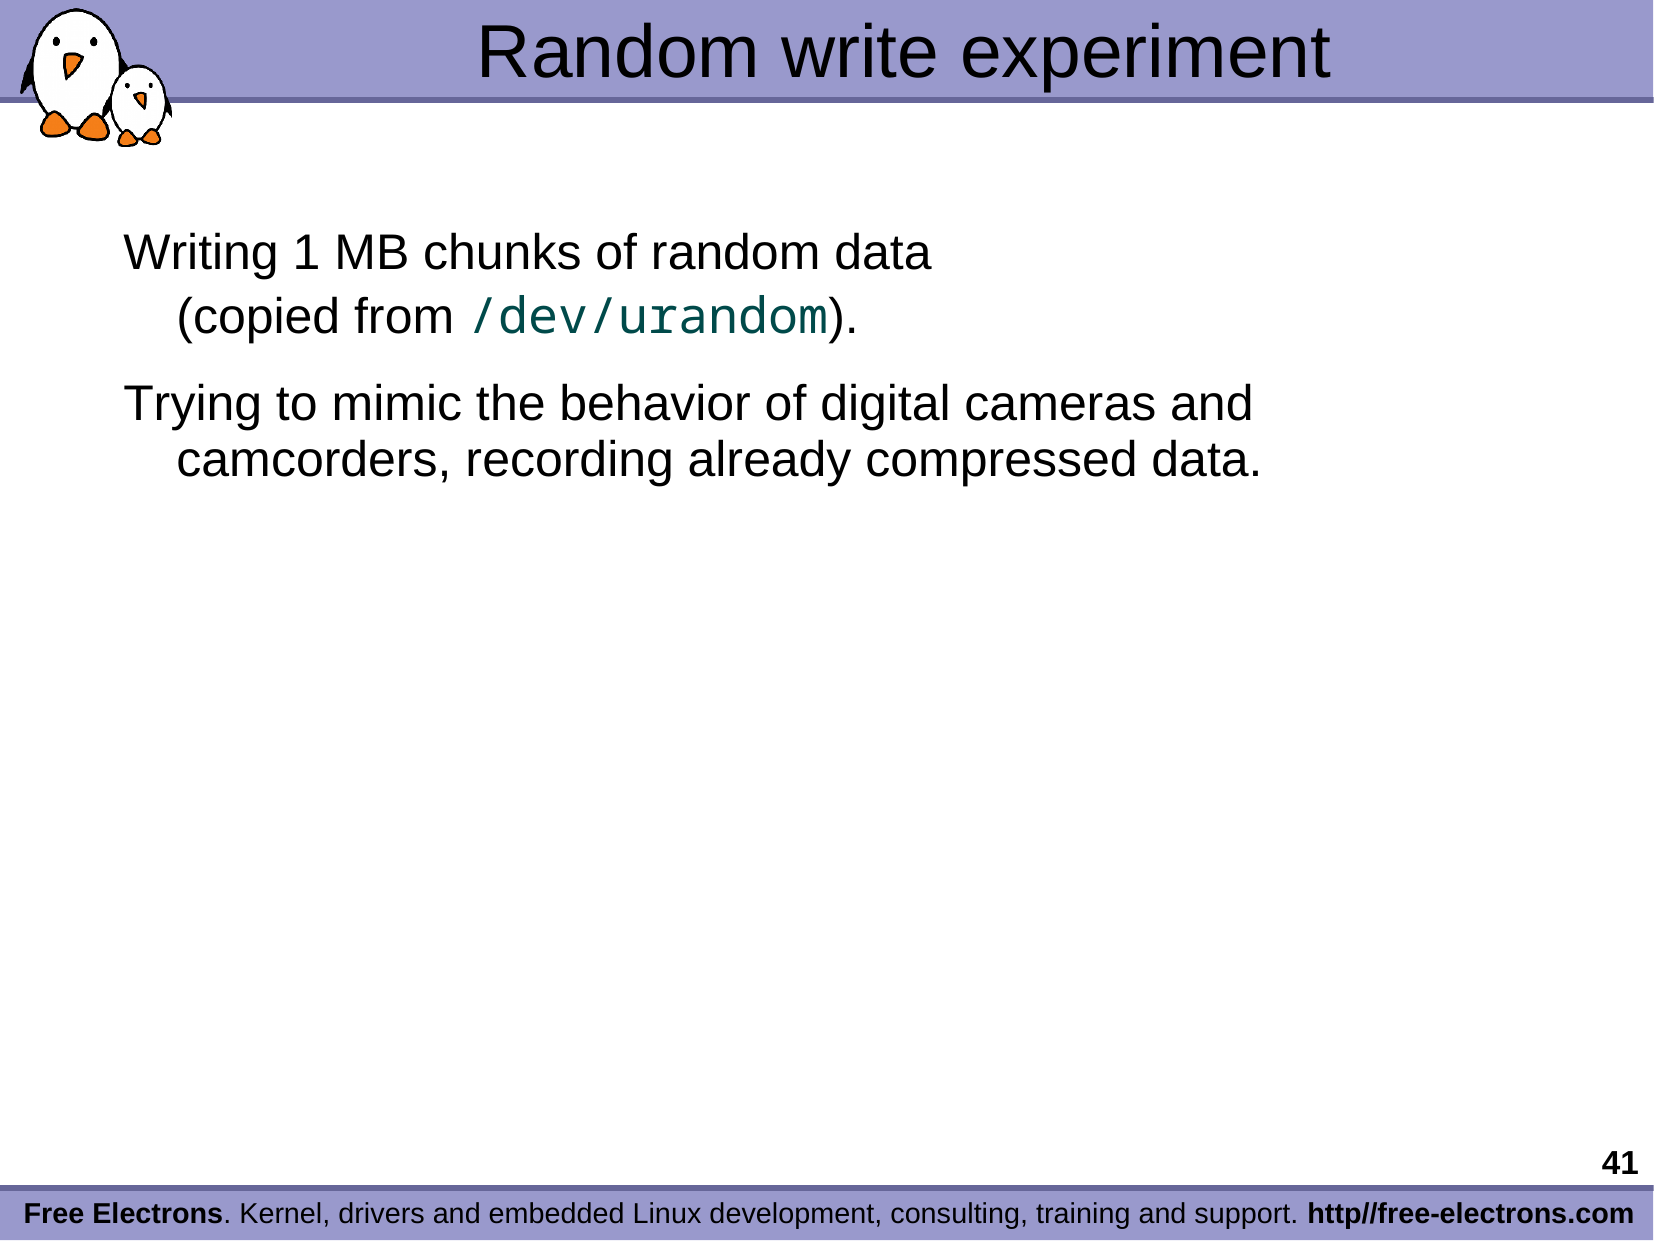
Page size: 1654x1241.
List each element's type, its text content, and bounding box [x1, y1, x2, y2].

list Writing 1 MB chunks of random data (copied from /dev/urandom). Trying to mimic the behavior of digital cameras and camcorders, recording already compressed data. [105, 224, 1518, 501]
title Random write experiment [178, 4, 1631, 98]
picture [20, 8, 172, 147]
